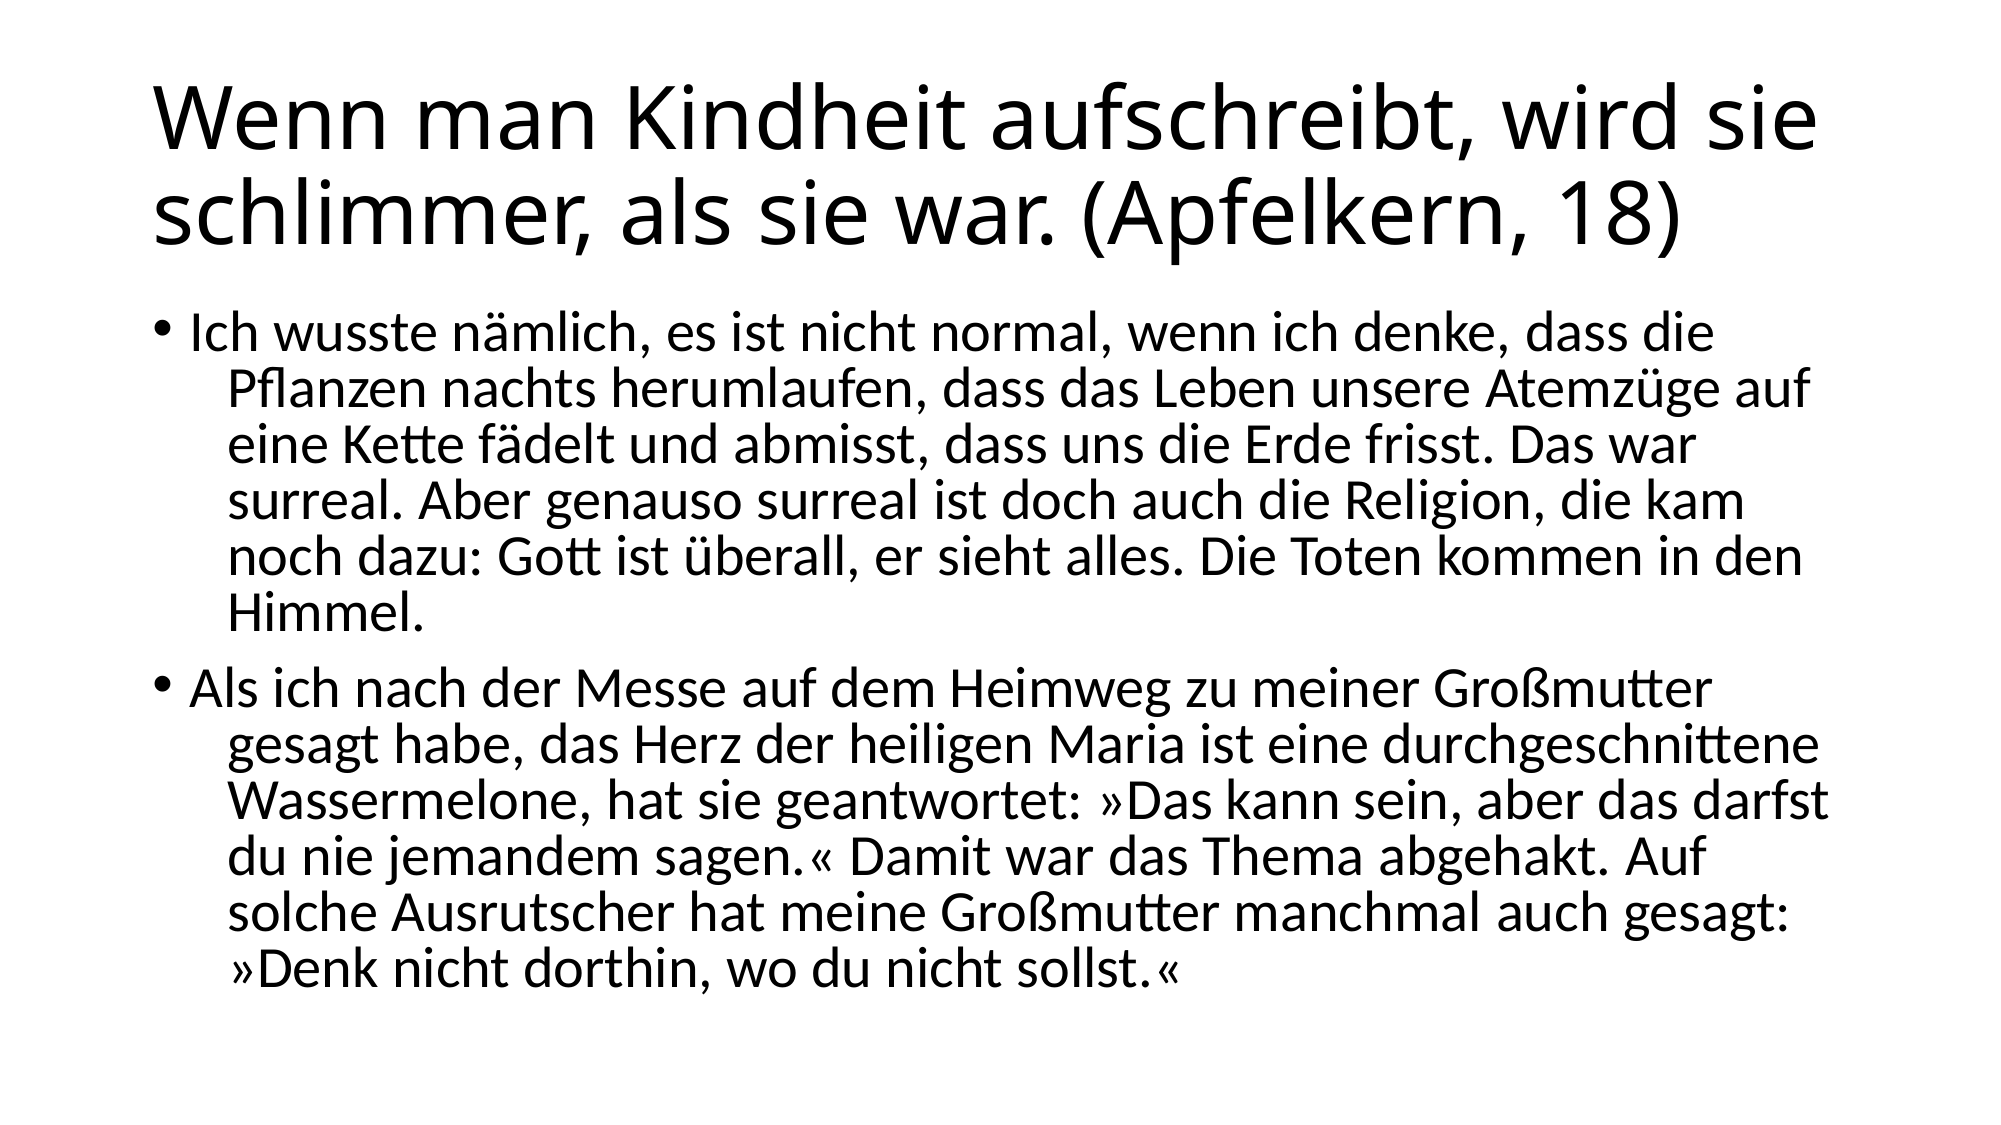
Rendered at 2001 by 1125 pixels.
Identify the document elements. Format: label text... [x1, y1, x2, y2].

list Ich wusste nämlich, es ist nicht normal, wenn ich denke, dass die Pflanzen nachts herumlaufen, dass das Leben unsere Atemzüge auf eine Kette fädelt und abmisst, dass uns die Erde frisst. Das war surreal. Aber genauso surreal ist doch auch die Religion, die kam noch dazu: Gott ist überall, er sieht alles. Die Toten kommen in den Himmel. Als ich nach der Messe auf dem Heimweg zu meiner Großmutter gesagt habe, das Herz der heiligen Maria ist eine durchgeschnittene Wassermelone, hat sie geantwortet: »Das kann sein, aber das darfst du nie jemandem sagen.« Damit war das Thema abgehakt. Auf solche Ausrutscher hat meine Großmutter manchmal auch gesagt: »Denk nicht dorthin, wo du nicht sollst.« [137, 299, 1863, 1014]
title Wenn man Kindheit aufschreibt, wird sie schlimmer, als sie war. (Apfelkern, 18) [137, 59, 1863, 278]
